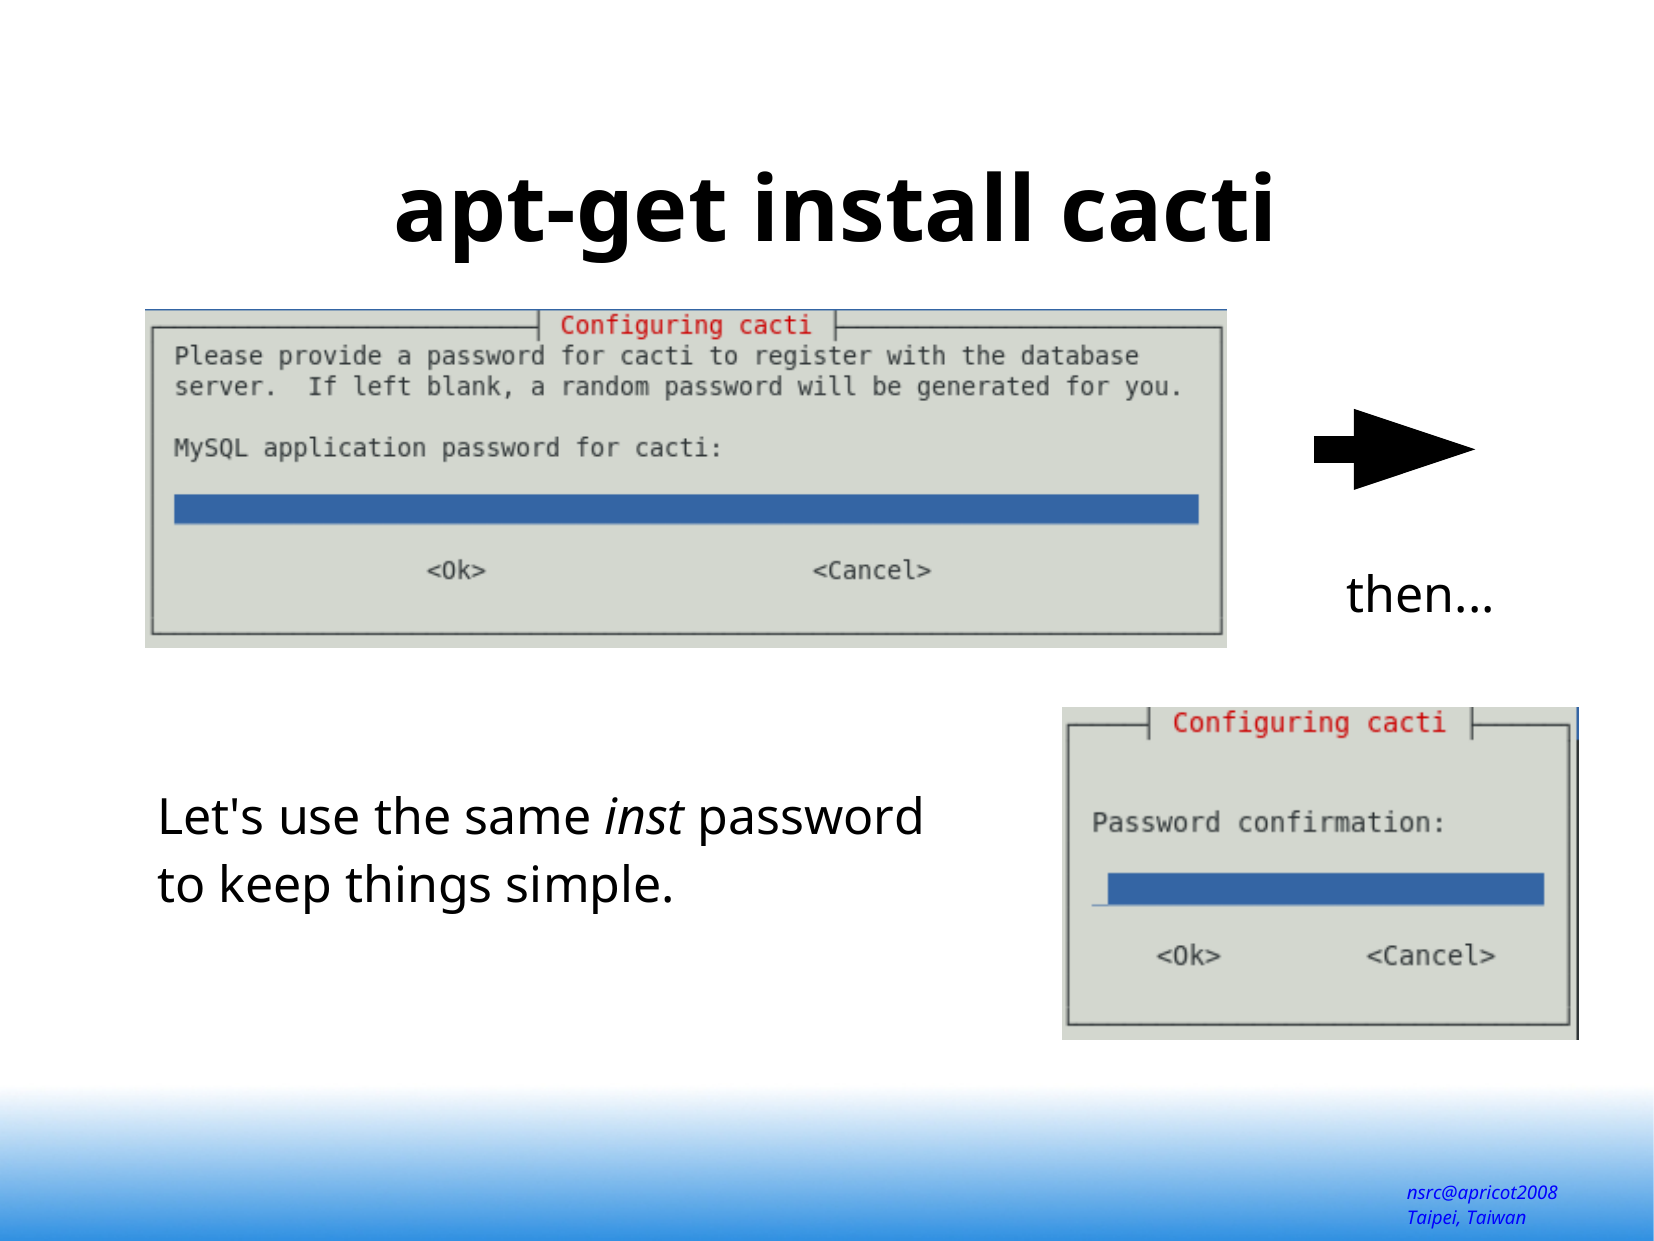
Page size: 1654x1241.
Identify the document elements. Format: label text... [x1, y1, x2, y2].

text_box then... [1332, 545, 1554, 634]
picture [0, 1083, 1654, 1241]
text_box Let's use the same inst password to keep things simple. [143, 767, 960, 1003]
title apt-get install cacti [121, 102, 1534, 310]
picture [145, 309, 1227, 648]
picture [1062, 707, 1579, 1040]
